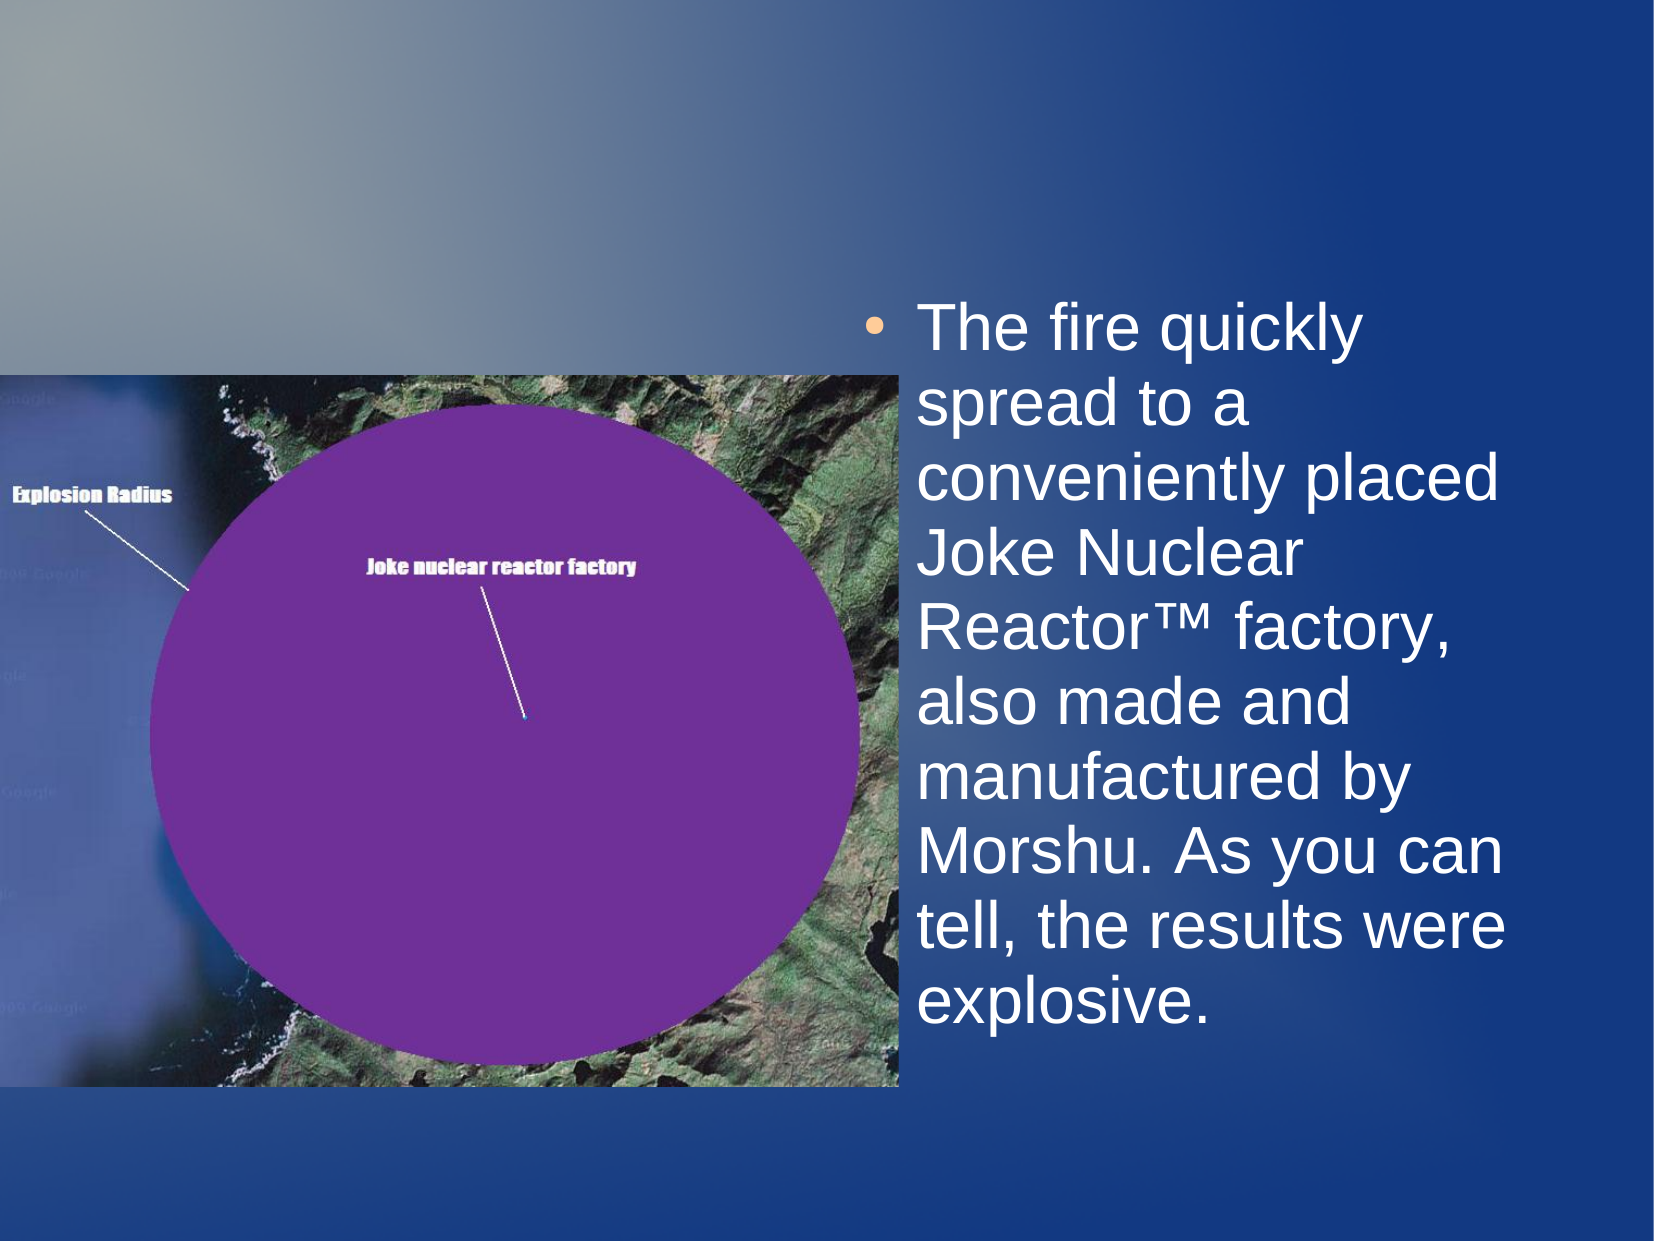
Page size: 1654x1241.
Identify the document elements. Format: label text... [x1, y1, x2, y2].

list The fire quickly spread to a conveniently placed Joke Nuclear Reactor™ factory, also made and manufactured by Morshu. As you can tell, the results were explosive. [845, 290, 1572, 1094]
picture [0, 0, 1654, 1241]
